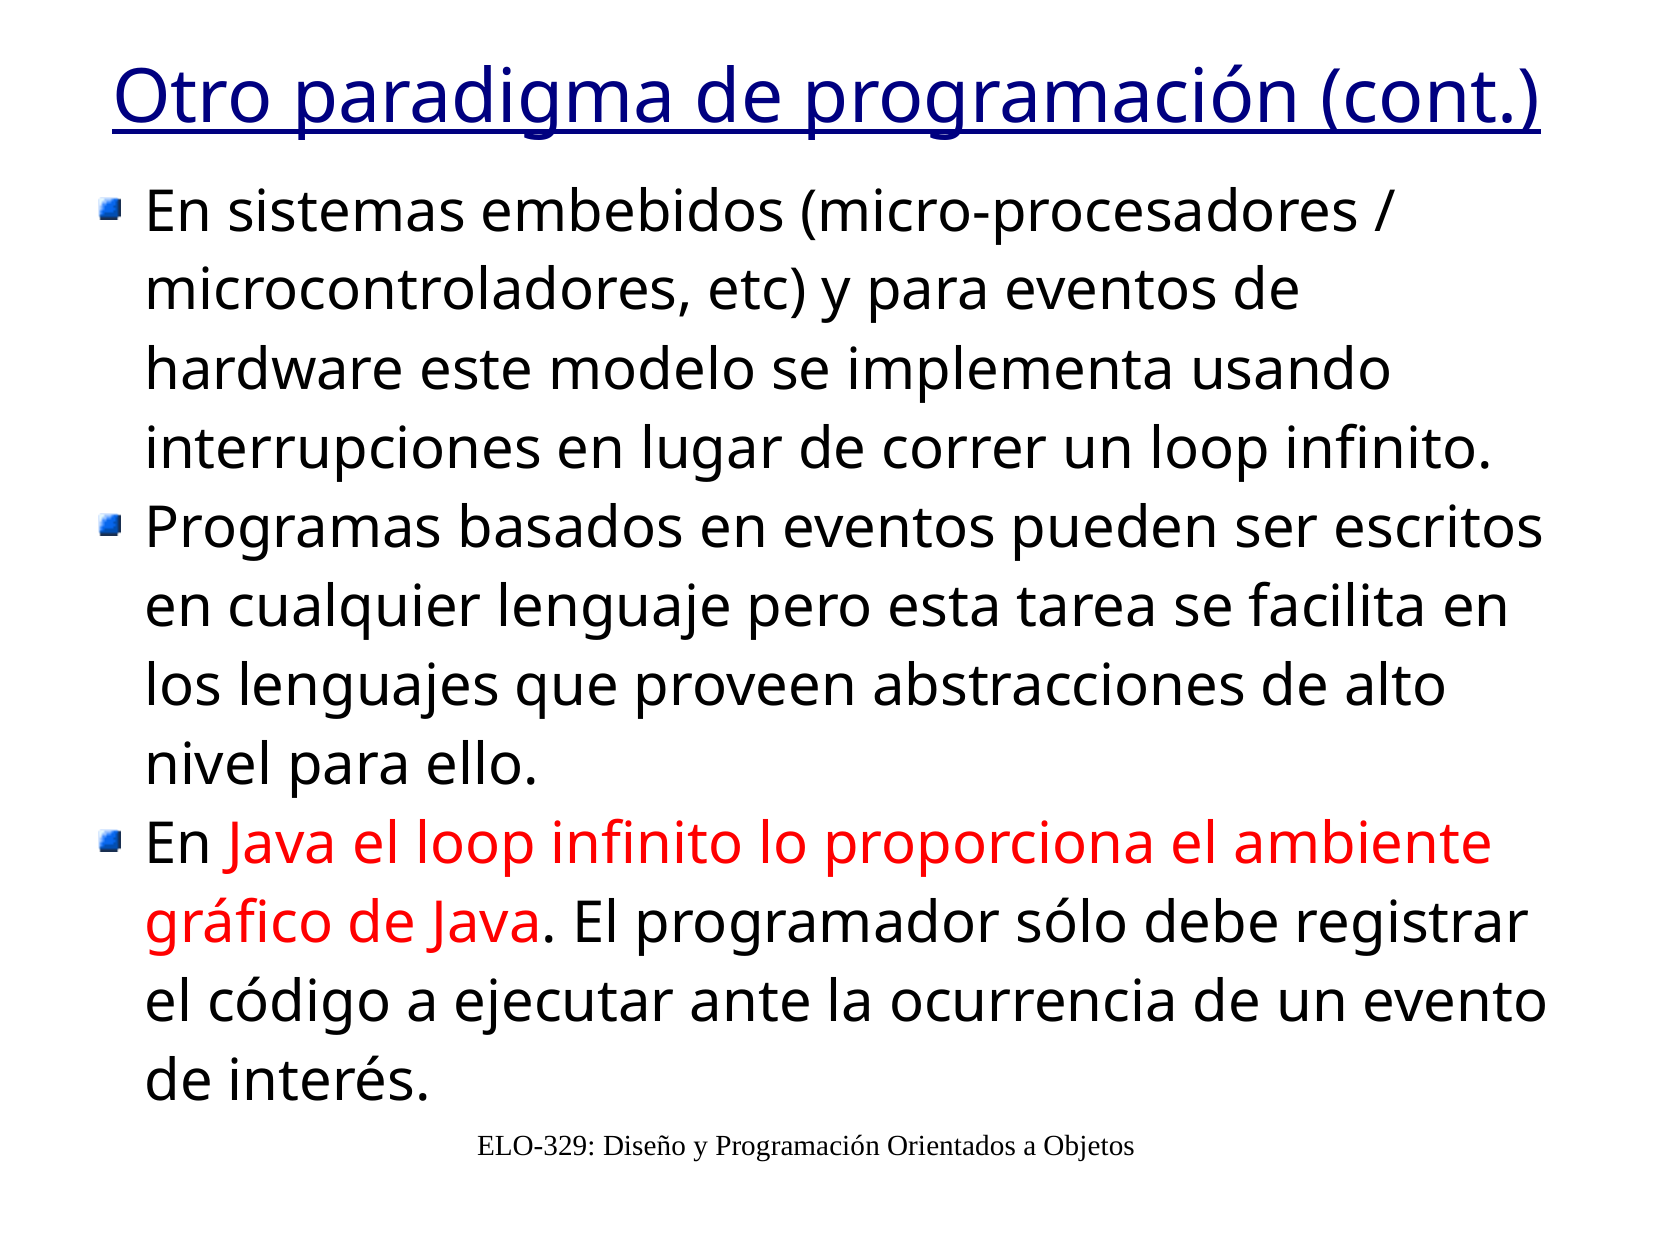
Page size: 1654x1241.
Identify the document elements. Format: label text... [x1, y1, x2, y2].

list En sistemas embebidos (micro-procesadores / microcontroladores, etc) y para eventos de hardware este modelo se implementa usando interrupciones en lugar de correr un loop infinito. Programas basados en eventos pueden ser escritos en cualquier lenguaje pero esta tarea se facilita en los lenguajes que proveen abstracciones de alto nivel para ello. En Java el loop infinito lo proporciona el ambiente gráfico de Java. El programador sólo debe registrar el código a ejecutar ante la ocurrencia de un evento de interés. [82, 169, 1571, 1126]
title Otro paradigma de programación (cont.) [82, 43, 1571, 145]
